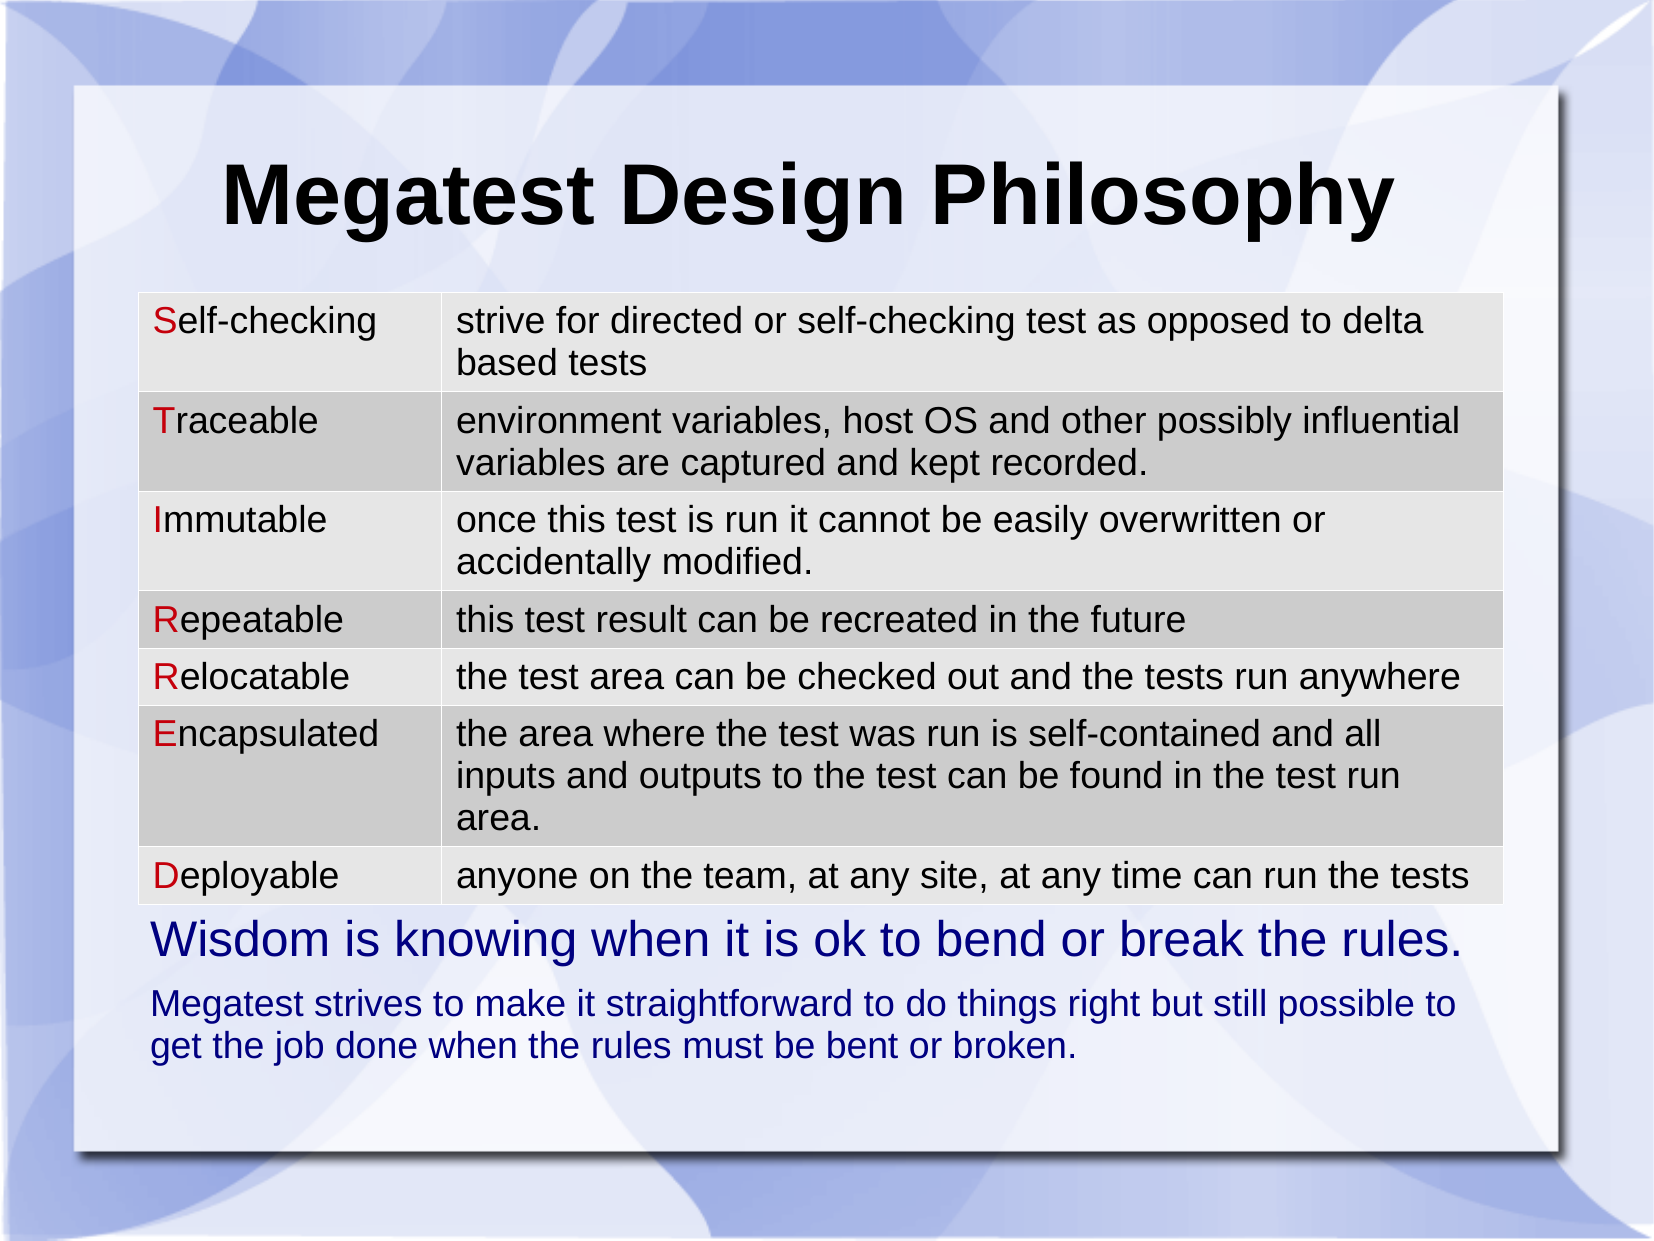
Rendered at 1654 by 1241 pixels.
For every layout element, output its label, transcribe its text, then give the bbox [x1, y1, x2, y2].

table_cell environment variables, host OS and other possibly influential variables are captured and kept recorded. [442, 392, 1503, 491]
table_cell Relocatable [139, 649, 441, 705]
table_cell this test result can be recreated in the future [442, 591, 1503, 648]
table_cell the test area can be checked out and the tests run anywhere [442, 649, 1503, 705]
table_cell Traceable [139, 392, 441, 491]
table_cell once this test is run it cannot be easily overwritten or accidentally modified. [442, 492, 1503, 590]
picture [0, 0, 1654, 1241]
title Megatest Design Philosophy [82, 90, 1536, 298]
table_cell Encapsulated [139, 706, 441, 846]
table_header strive for directed or self-checking test as opposed to delta based tests [442, 293, 1503, 391]
table_cell the area where the test was run is self-contained and all inputs and outputs to the test can be found in the test run area. [442, 706, 1503, 846]
table_cell anyone on the team, at any site, at any time can run the tests [442, 847, 1503, 904]
table_cell Immutable [139, 492, 441, 590]
table_header Self-checking [139, 293, 441, 391]
list Wisdom is knowing when it is ok to bend or break the rules. Megatest strives to make it straightforward to do things right but still possible to get the job done when the rules must be bent or broken. [150, 911, 1509, 1067]
table_cell Deployable [139, 847, 441, 904]
table_cell Repeatable [139, 591, 441, 648]
